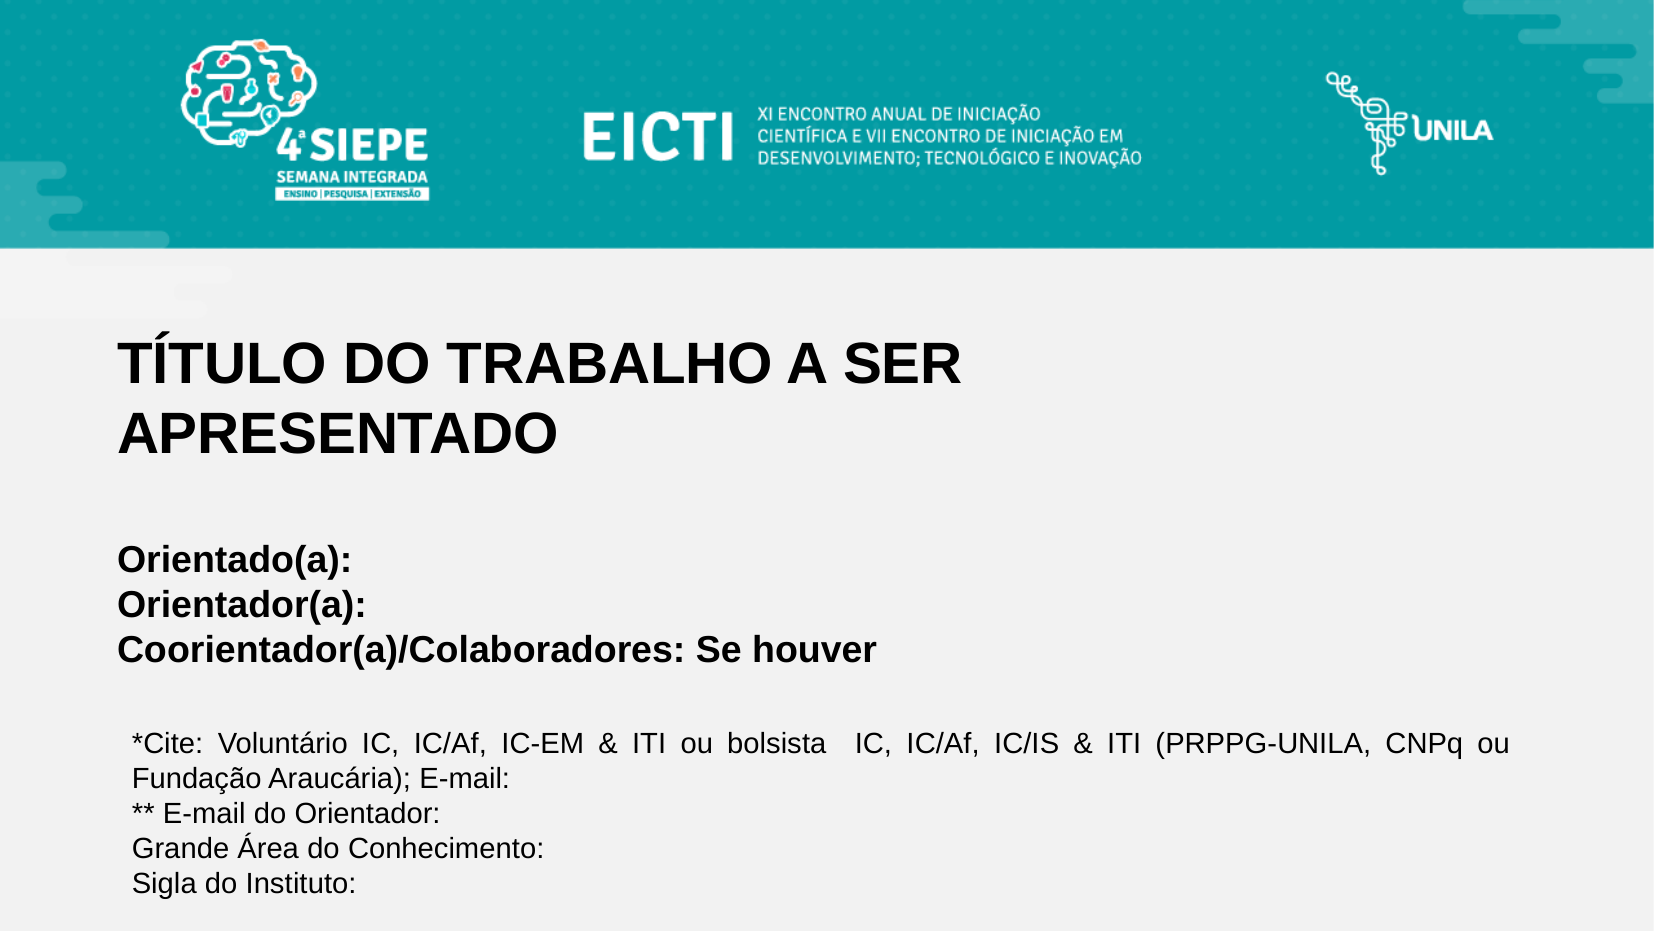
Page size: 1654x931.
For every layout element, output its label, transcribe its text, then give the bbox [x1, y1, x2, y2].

text_box *Cite: Voluntário IC, IC/Af, IC-EM & ITI ou bolsista IC, IC/Af, IC/IS & ITI (PRPPG-UNILA, CNPq ou Fundação Araucária); E-mail: ** E-mail do Orientador: Grande Área do Conhecimento: Sigla do Instituto: [117, 717, 1527, 918]
text_box TÍTULO DO TRABALHO A SER APRESENTADO [117, 270, 1393, 520]
picture [0, 0, 1654, 931]
text_box Orientado(a): Orientador(a): Coorientador(a)/Colaboradores: Se houver [117, 525, 1393, 681]
